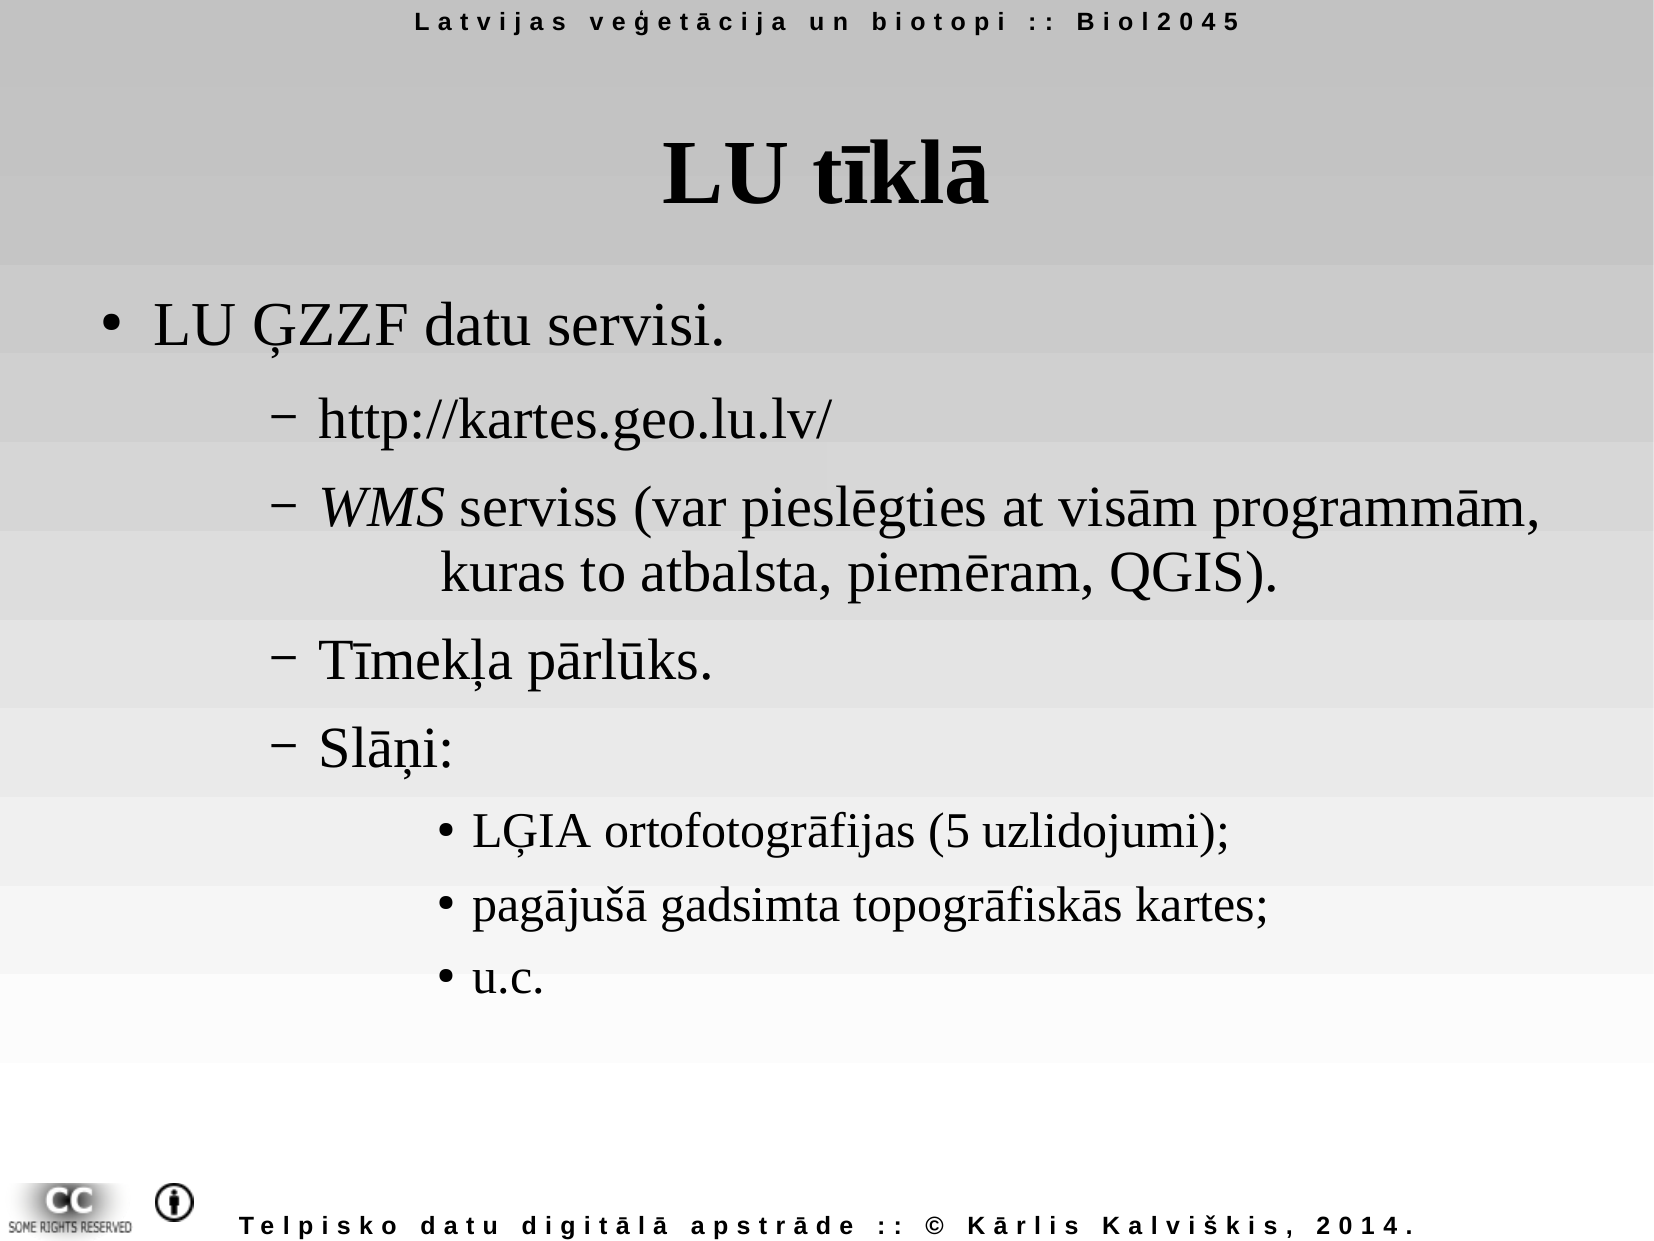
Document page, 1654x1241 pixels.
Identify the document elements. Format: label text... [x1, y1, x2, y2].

list LU ĢZZF datu servisi. http://kartes.geo.lu.lv/ WMS serviss (var pieslēgties at visām programmām, kuras to atbalsta, piemēram, QGIS). Tīmekļa pārlūks. Slāņi: LĢIA ortofotogrāfijas (5 uzlidojumi); pagājušā gadsimta topogrāfiskās kartes; u.c. [82, 289, 1571, 1113]
title LU tīklā [29, 49, 1625, 296]
picture [0, 0, 1654, 1241]
